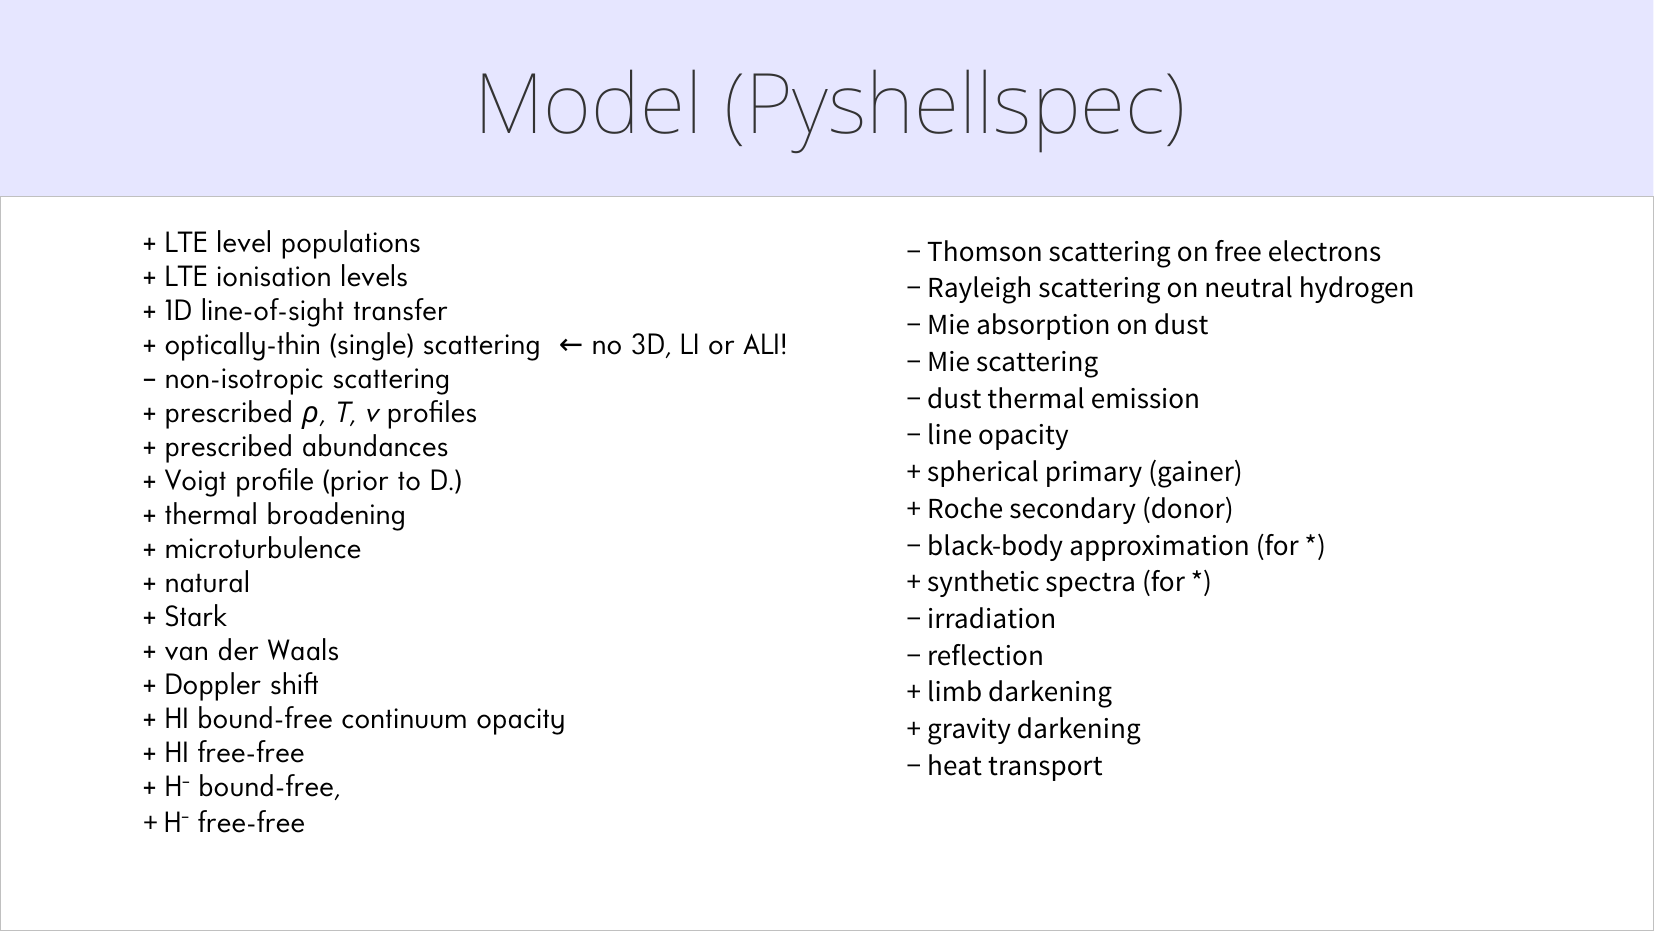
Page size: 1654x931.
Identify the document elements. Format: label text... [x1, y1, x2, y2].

text_box − Thomson scattering on free electrons − Rayleigh scattering on neutral hydrogen − Mie absorption on dust − Mie scattering − dust thermal emission − line opacity + spherical primary (gainer) + Roche secondary (donor) − black-body approximation (for *) + synthetic spectra (for *) − irradiation − reflection + limb darkening + gravity darkening − heat transport [891, 225, 1591, 916]
list + LTE level populations + LTE ionisation levels + 1D line-of-sight transfer + optically-thin (single) scattering ← no 3D, LI or ALI! − non-isotropic scattering + prescribed ρ, T, v profiles + prescribed abundances + Voigt profile (prior to D.) + thermal broadening + microturbulence + natural + Stark + van der Waals + Doppler shift + HI bound-free continuum opacity + HI free-free + H− bound-free, + H− free-free [143, 225, 877, 901]
title Model (Pyshellspec) [124, 23, 1537, 179]
